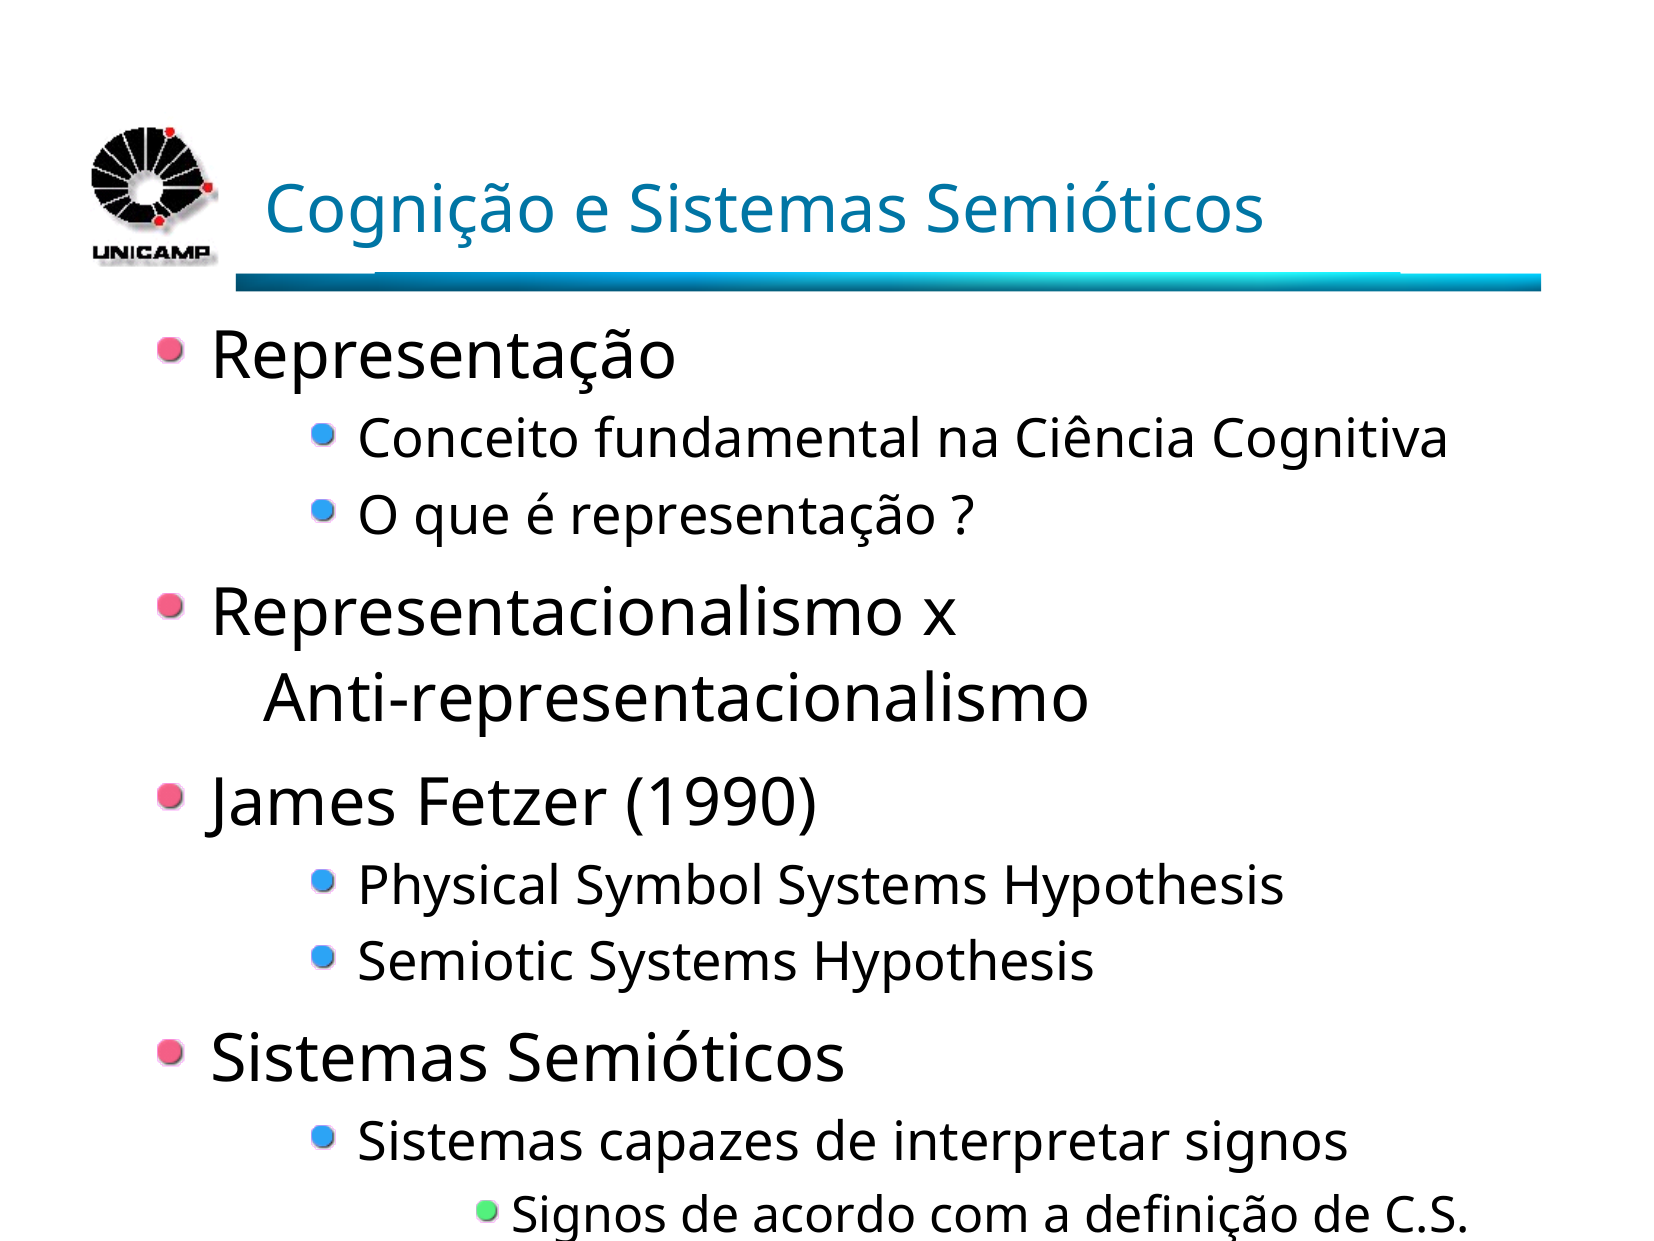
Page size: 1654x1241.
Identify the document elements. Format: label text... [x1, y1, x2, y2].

picture [125, 272, 1654, 295]
list Representação Conceito fundamental na Ciência Cognitiva O que é representação ? Representacionalismo x Anti-representacionalismo James Fetzer (1990) Physical Symbol Systems Hypothesis Semiotic Systems Hypothesis Sistemas Semióticos Sistemas capazes de interpretar signos Signos de acordo com a definição de C.S. Peirce [121, 309, 1534, 1153]
title Cognição e Sistemas Semióticos [264, 42, 1534, 250]
picture [475, 1199, 500, 1224]
